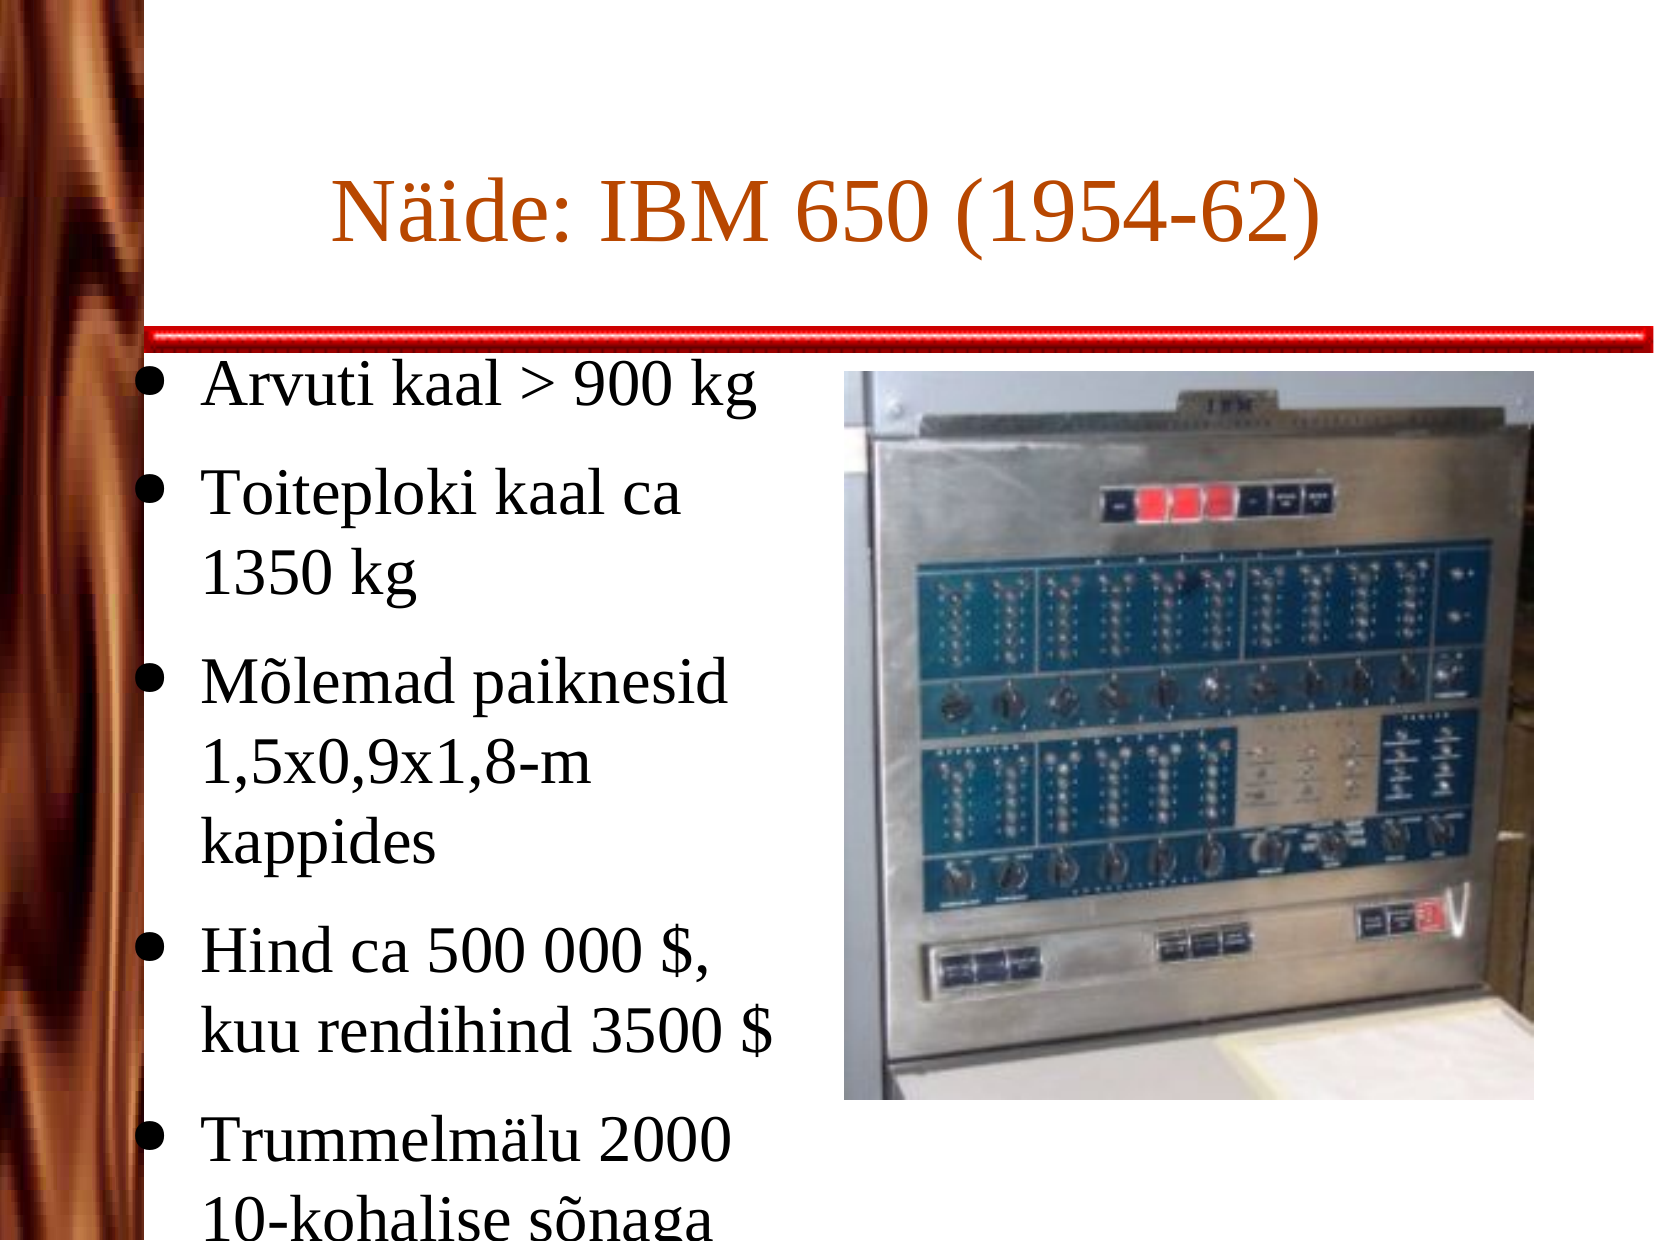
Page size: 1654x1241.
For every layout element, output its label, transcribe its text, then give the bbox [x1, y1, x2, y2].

picture [844, 371, 1534, 1100]
picture [0, 0, 1654, 1240]
list Arvuti kaal > 900 kg Toiteploki kaal ca 1350 kg Mõlemad paiknesid 1,5x0,9x1,8-m kappides Hind ca 500 000 $, kuu rendihind 3500 $ Trummelmälu 2000 10-kohalise sõnaga [118, 340, 807, 1241]
title Näide: IBM 650 (1954-62) [121, 100, 1533, 312]
